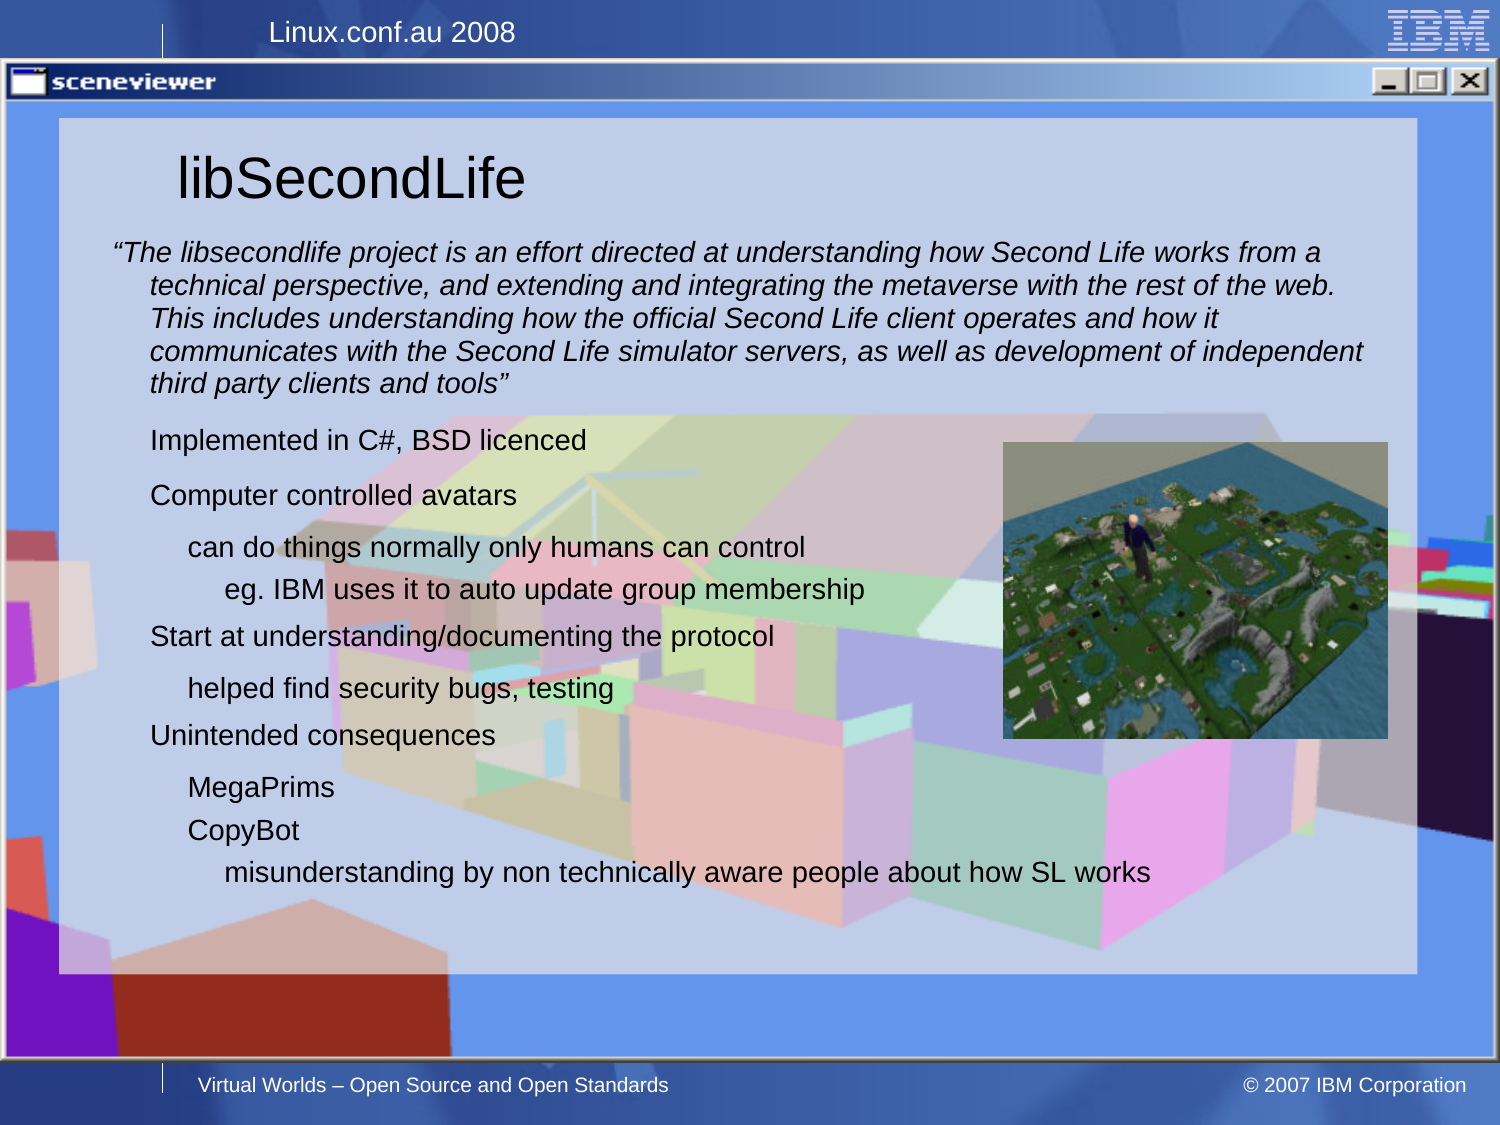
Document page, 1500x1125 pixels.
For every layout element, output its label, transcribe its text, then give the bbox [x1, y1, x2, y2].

title libSecondLife [177, 147, 1500, 216]
picture [0, 58, 1500, 1063]
list “The libsecondlife project is an effort directed at understanding how Second Life works from a technical perspective, and extending and integrating the metaverse with the rest of the web. This includes understanding how the official Second Life client operates and how it communicates with the Second Life simulator servers, as well as development of independent third party clients and tools” Implemented in C#, BSD licenced Computer controlled avatars can do things normally only humans can control eg. IBM uses it to auto update group membership Start at understanding/documenting the protocol helped find security bugs, testing Unintended consequences MegaPrims CopyBot misunderstanding by non technically aware people about how SL works [112, 236, 1388, 912]
picture [1388, 10, 1491, 51]
text_box [59, 118, 1418, 975]
picture [1003, 442, 1388, 739]
